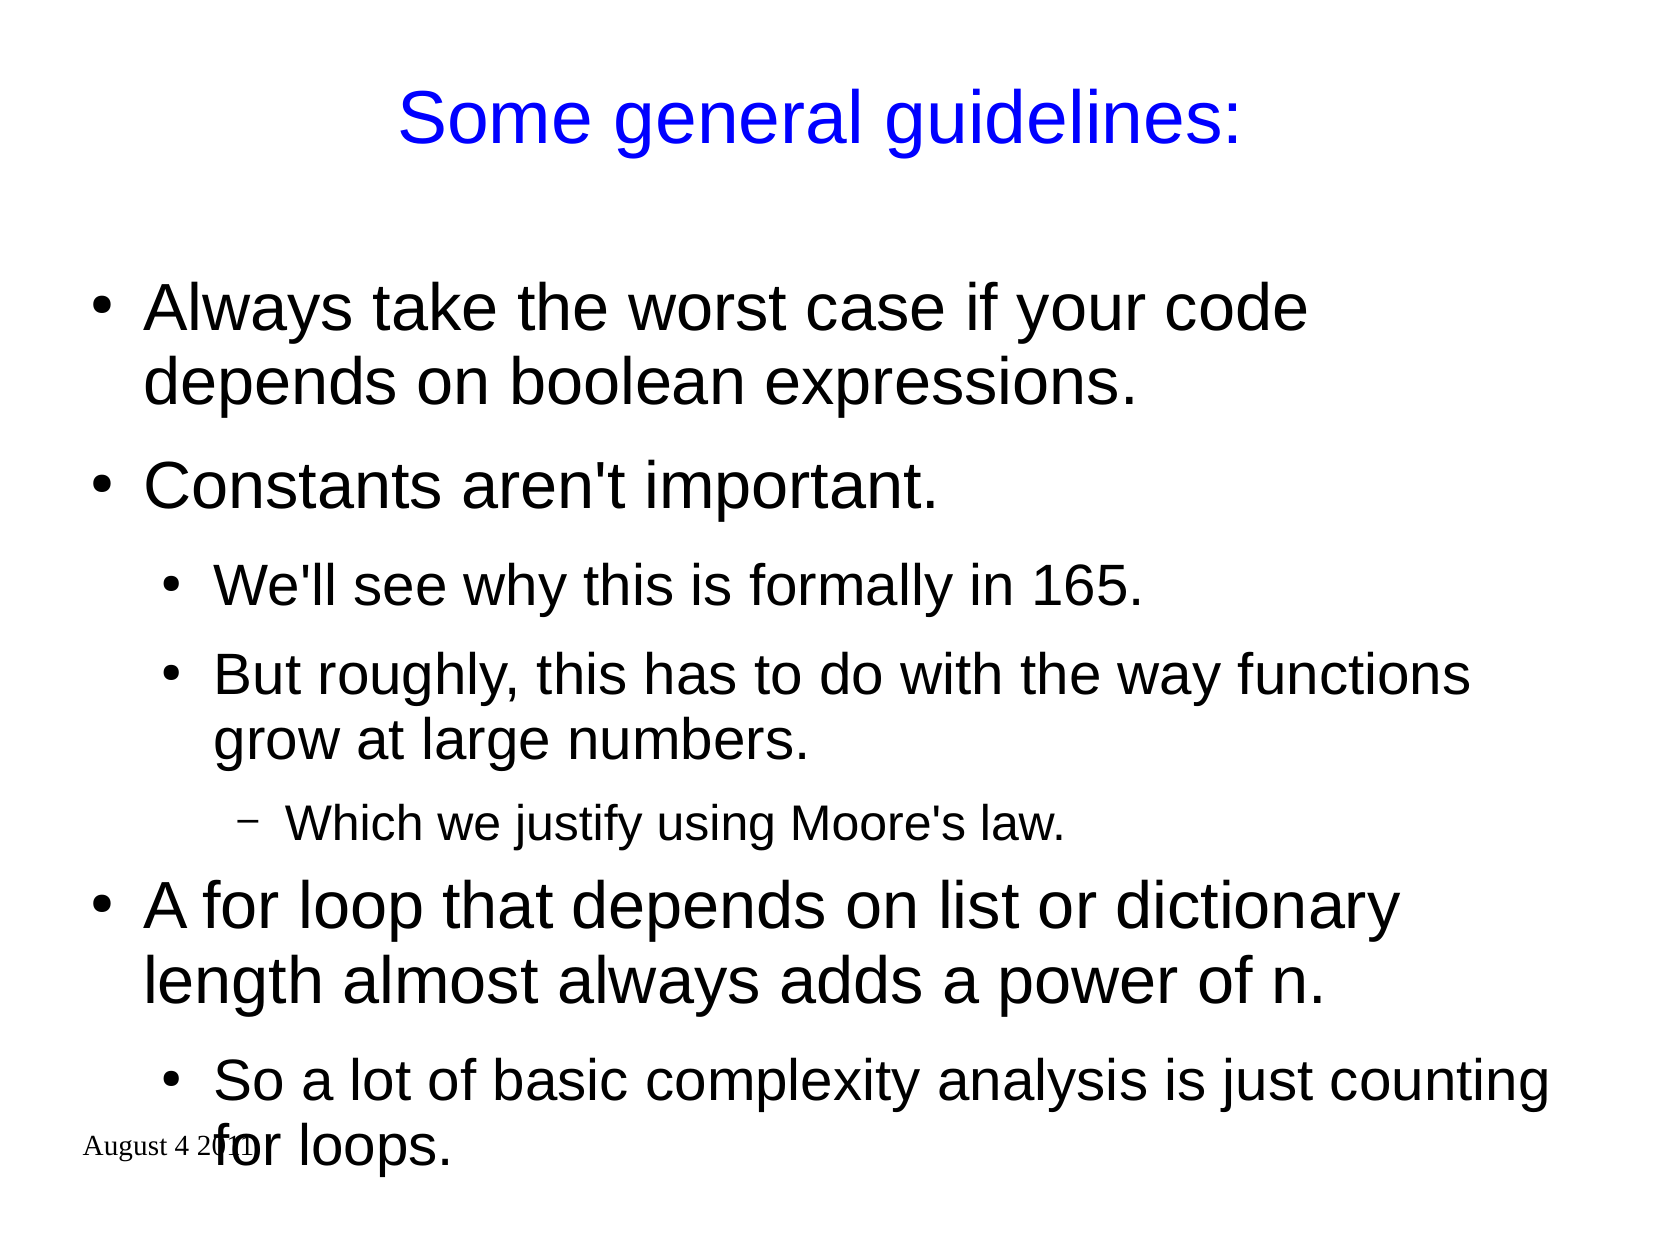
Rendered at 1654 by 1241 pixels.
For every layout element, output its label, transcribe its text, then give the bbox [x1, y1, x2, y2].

list Always take the worst case if your code depends on boolean expressions. Constants aren't important. We'll see why this is formally in 165. But roughly, this has to do with the way functions grow at large numbers. Which we justify using Moore's law. A for loop that depends on list or dictionary length almost always adds a power of n. So a lot of basic complexity analysis is just counting for loops. [72, 269, 1561, 1177]
title Some general guidelines: [76, 58, 1565, 178]
